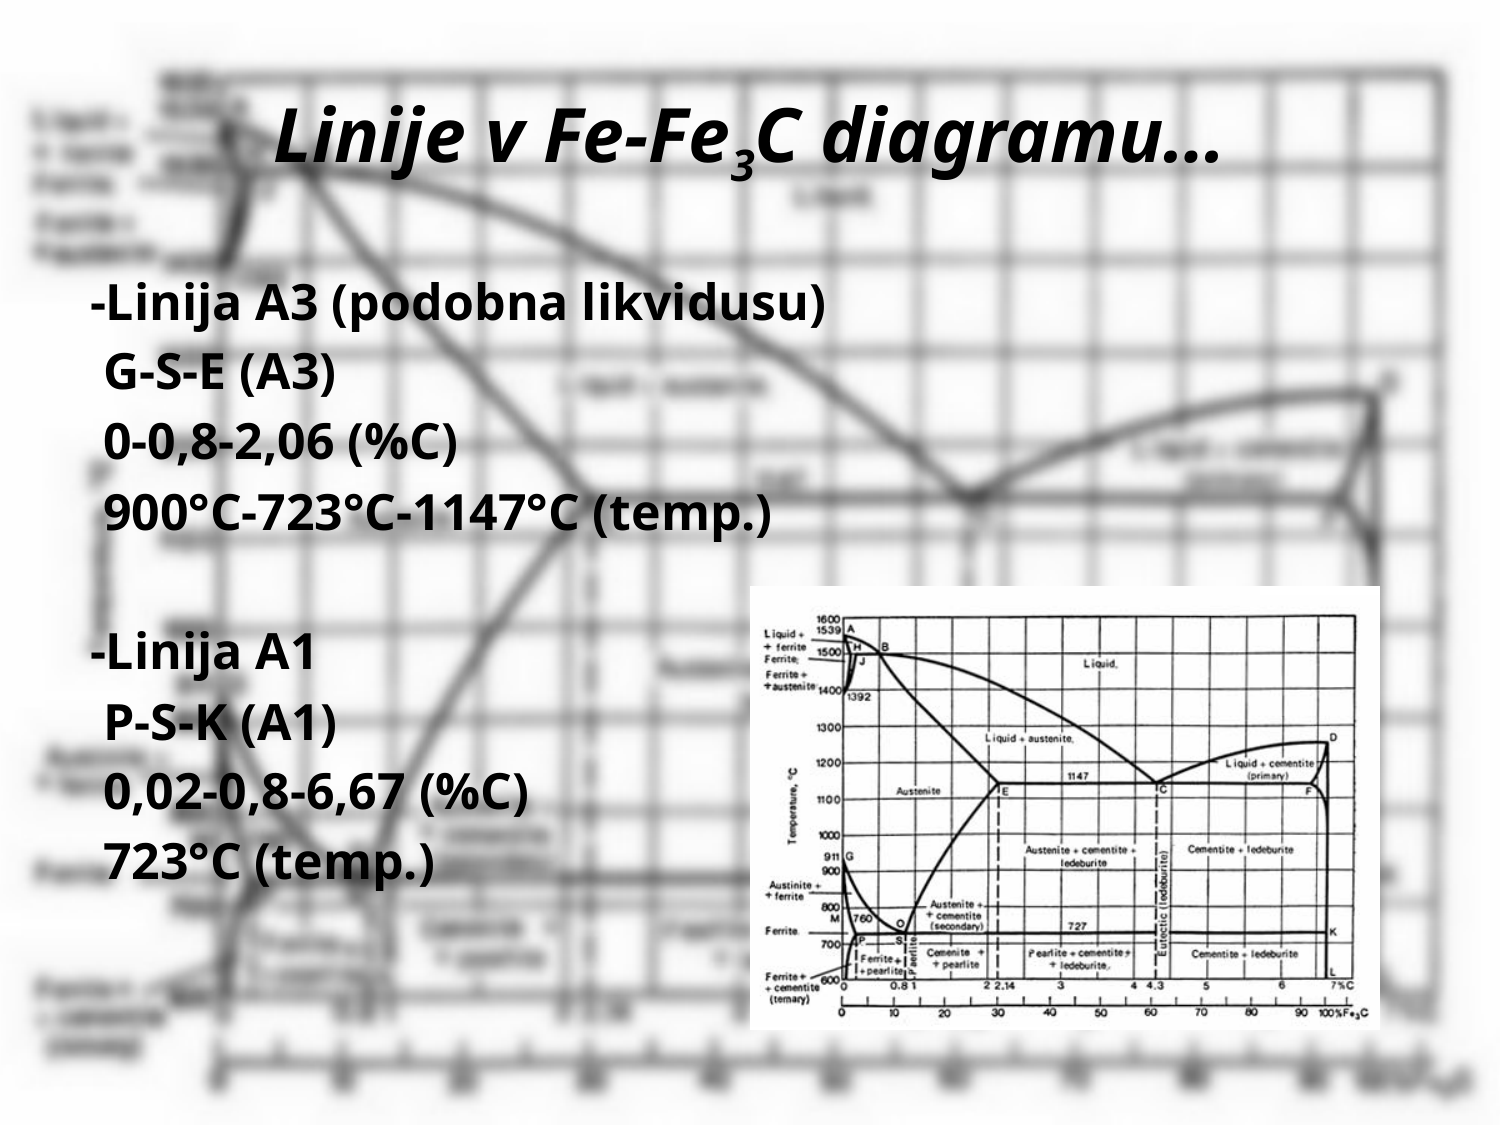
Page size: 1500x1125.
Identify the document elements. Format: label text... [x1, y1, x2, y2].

list -Linija A3 (podobna likvidusu) G-S-E (A3) 0-0,8-2,06 (%C) 900°C-723°C-1147°C (temp.) -Linija A1 P-S-K (A1) 0,02-0,8-6,67 (%C) 723°C (temp.) [75, 262, 1425, 1005]
title Linije v Fe-Fe3C diagramu… [75, 45, 1425, 233]
picture [0, 0, 1500, 1125]
